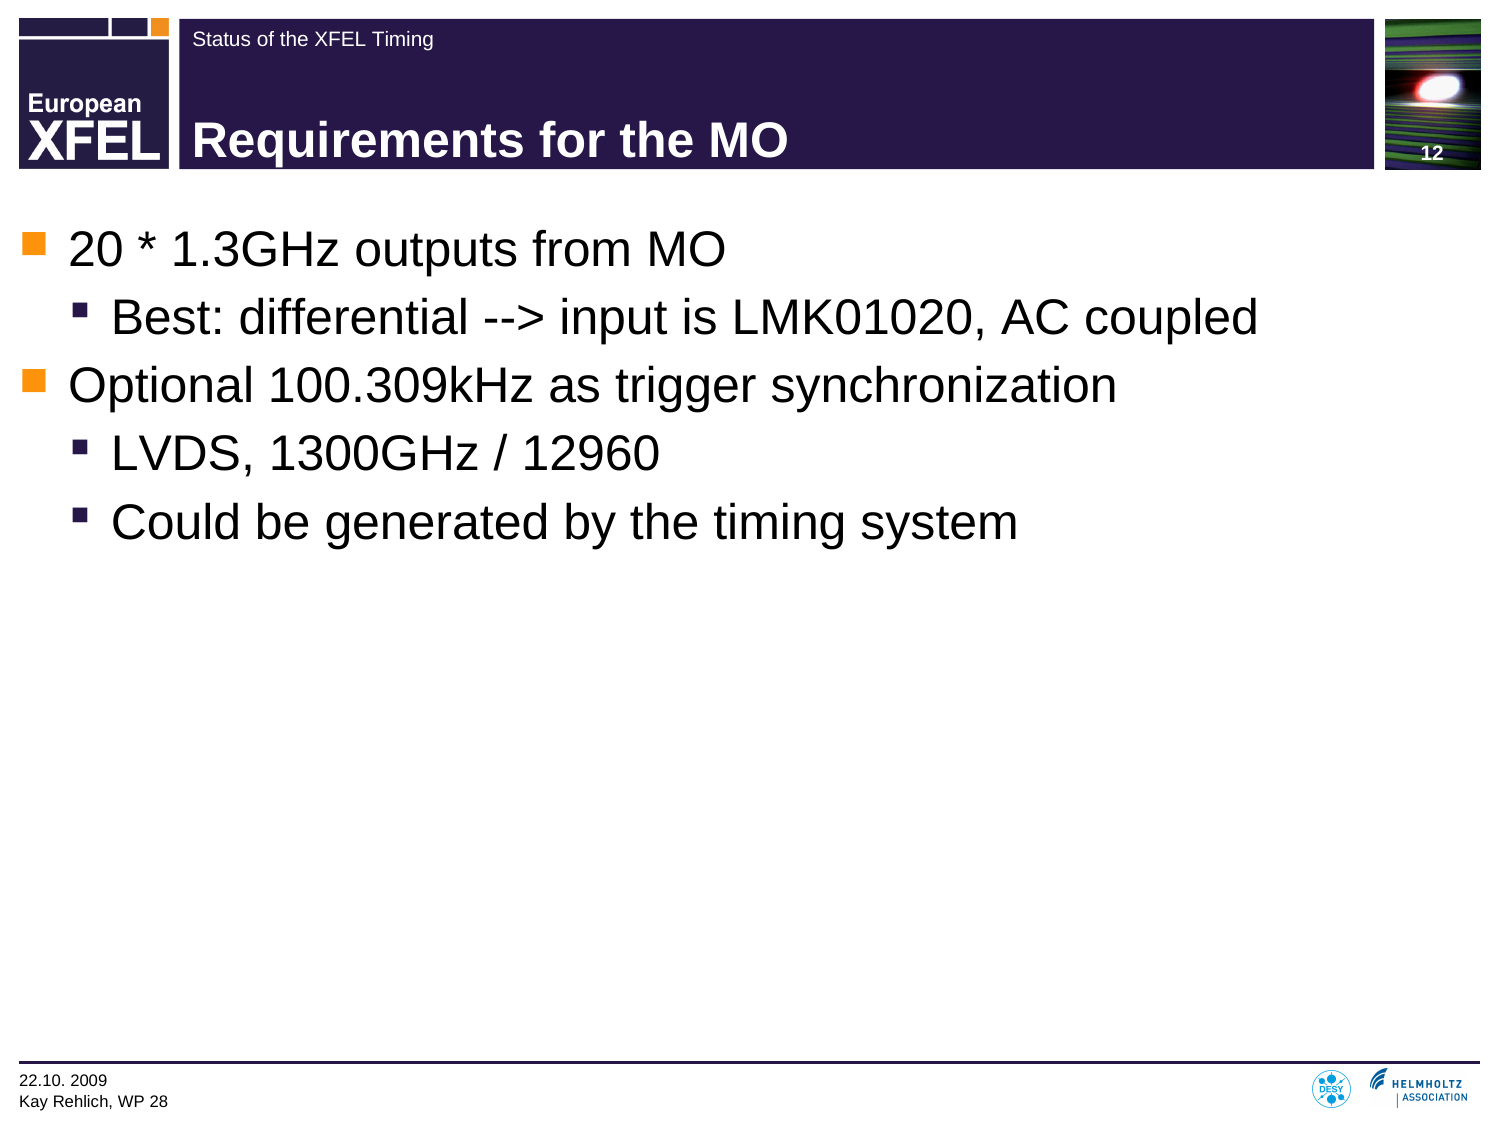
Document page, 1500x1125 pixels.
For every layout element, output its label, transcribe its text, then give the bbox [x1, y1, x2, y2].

picture [1310, 1068, 1353, 1110]
picture [1370, 1068, 1467, 1108]
picture [1385, 19, 1481, 170]
picture [19, 18, 169, 169]
list 20 * 1.3GHz outputs from MO Best: differential --> input is LMK01020, AC coupled Optional 100.309kHz as trigger synchronization LVDS, 1300GHz / 12960 Could be generated by the timing system [19, 221, 1477, 1034]
title Requirements for the MO [191, 103, 1375, 177]
